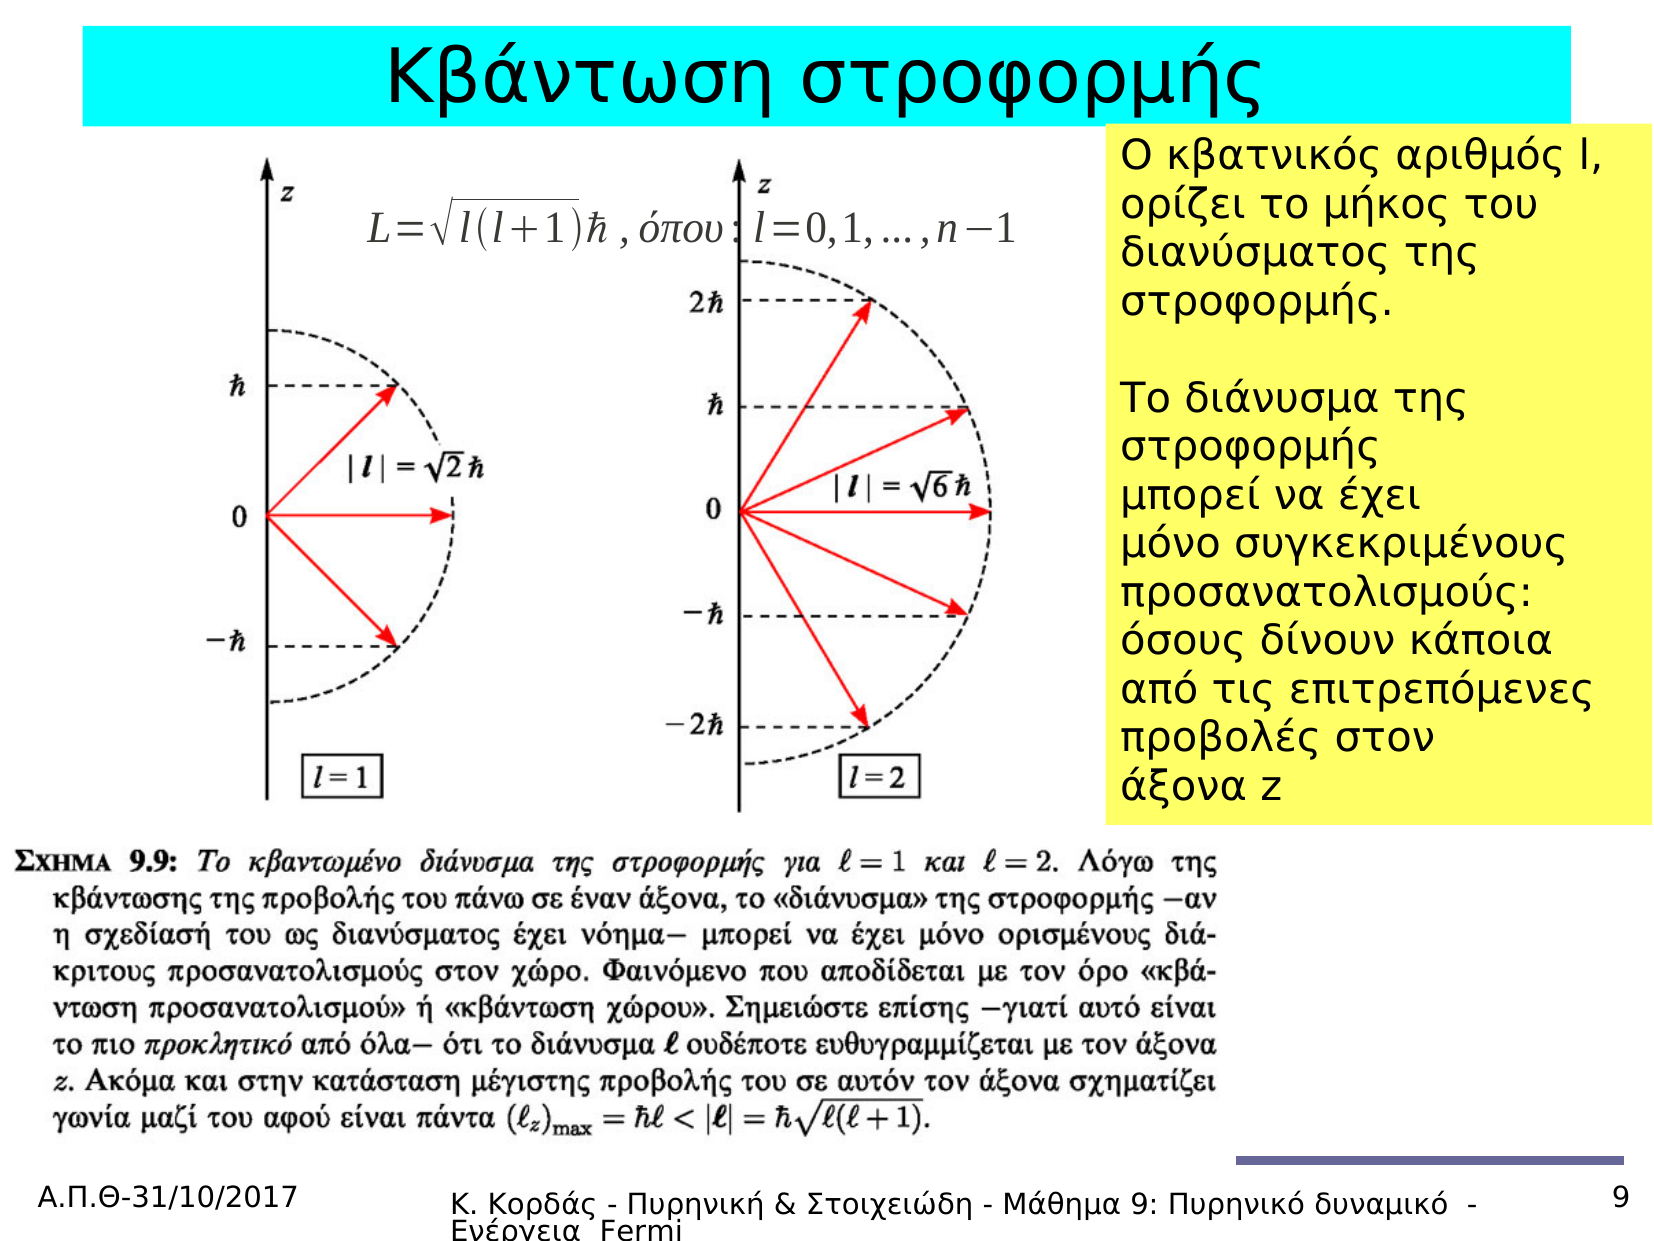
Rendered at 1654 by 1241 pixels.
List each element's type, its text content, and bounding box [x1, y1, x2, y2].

picture [1, 89, 1236, 1170]
title Κβάντωση στροφορμής [82, 32, 1571, 120]
chart [351, 191, 1031, 257]
text_box O κβατνικός αριθμός l, ορίζει το μήκος του διανύσματος της στροφορμής. Το διάνυσμα της στροφορμής μπορεί να έχει μόνο συγκεκριμένους προσανατολισμούς: όσους δίνουν κάποια από τις επιτρεπόμενες προβολές στον άξονα z [1105, 123, 1653, 825]
